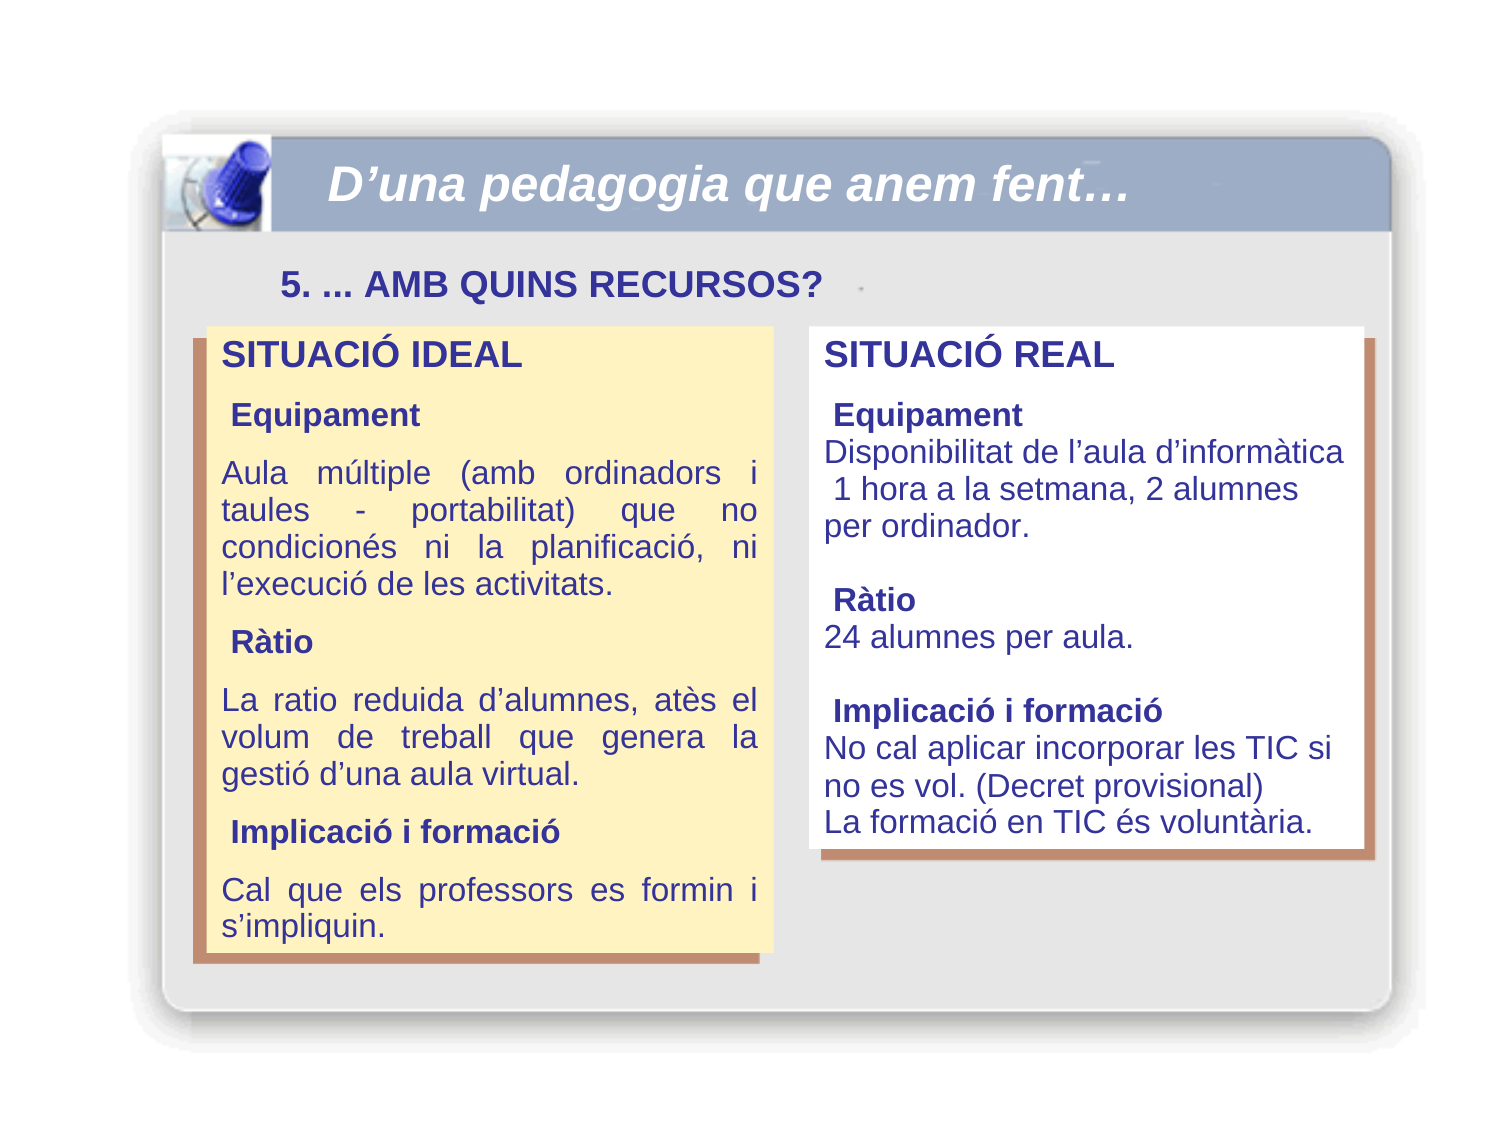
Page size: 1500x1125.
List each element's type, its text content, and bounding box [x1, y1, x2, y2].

picture [112, 101, 1453, 1056]
text_box SITUACIÓ IDEAL Equipament Aula múltiple (amb ordinadors i taules - portabilitat) que no condicionés ni la planificació, ni l’execució de les activitats. Ràtio La ratio reduida d’alumnes, atès el volum de treball que genera la gestió d’una aula virtual. Implicació i formació Cal que els professors es formin i s’impliquin. [206, 326, 774, 953]
text_box SITUACIÓ REAL Equipament Disponibilitat de l’aula d’informàtica 1 hora a la setmana, 2 alumnes per ordinador. Ràtio 24 alumnes per aula. Implicació i formació No cal aplicar incorporar les TIC si no es vol. (Decret provisional) La formació en TIC és voluntària. [809, 326, 1365, 849]
text_box 5. ... AMB QUINS RECURSOS? [265, 255, 1294, 313]
text_box D’una pedagogia que anem fent… [312, 148, 1365, 221]
